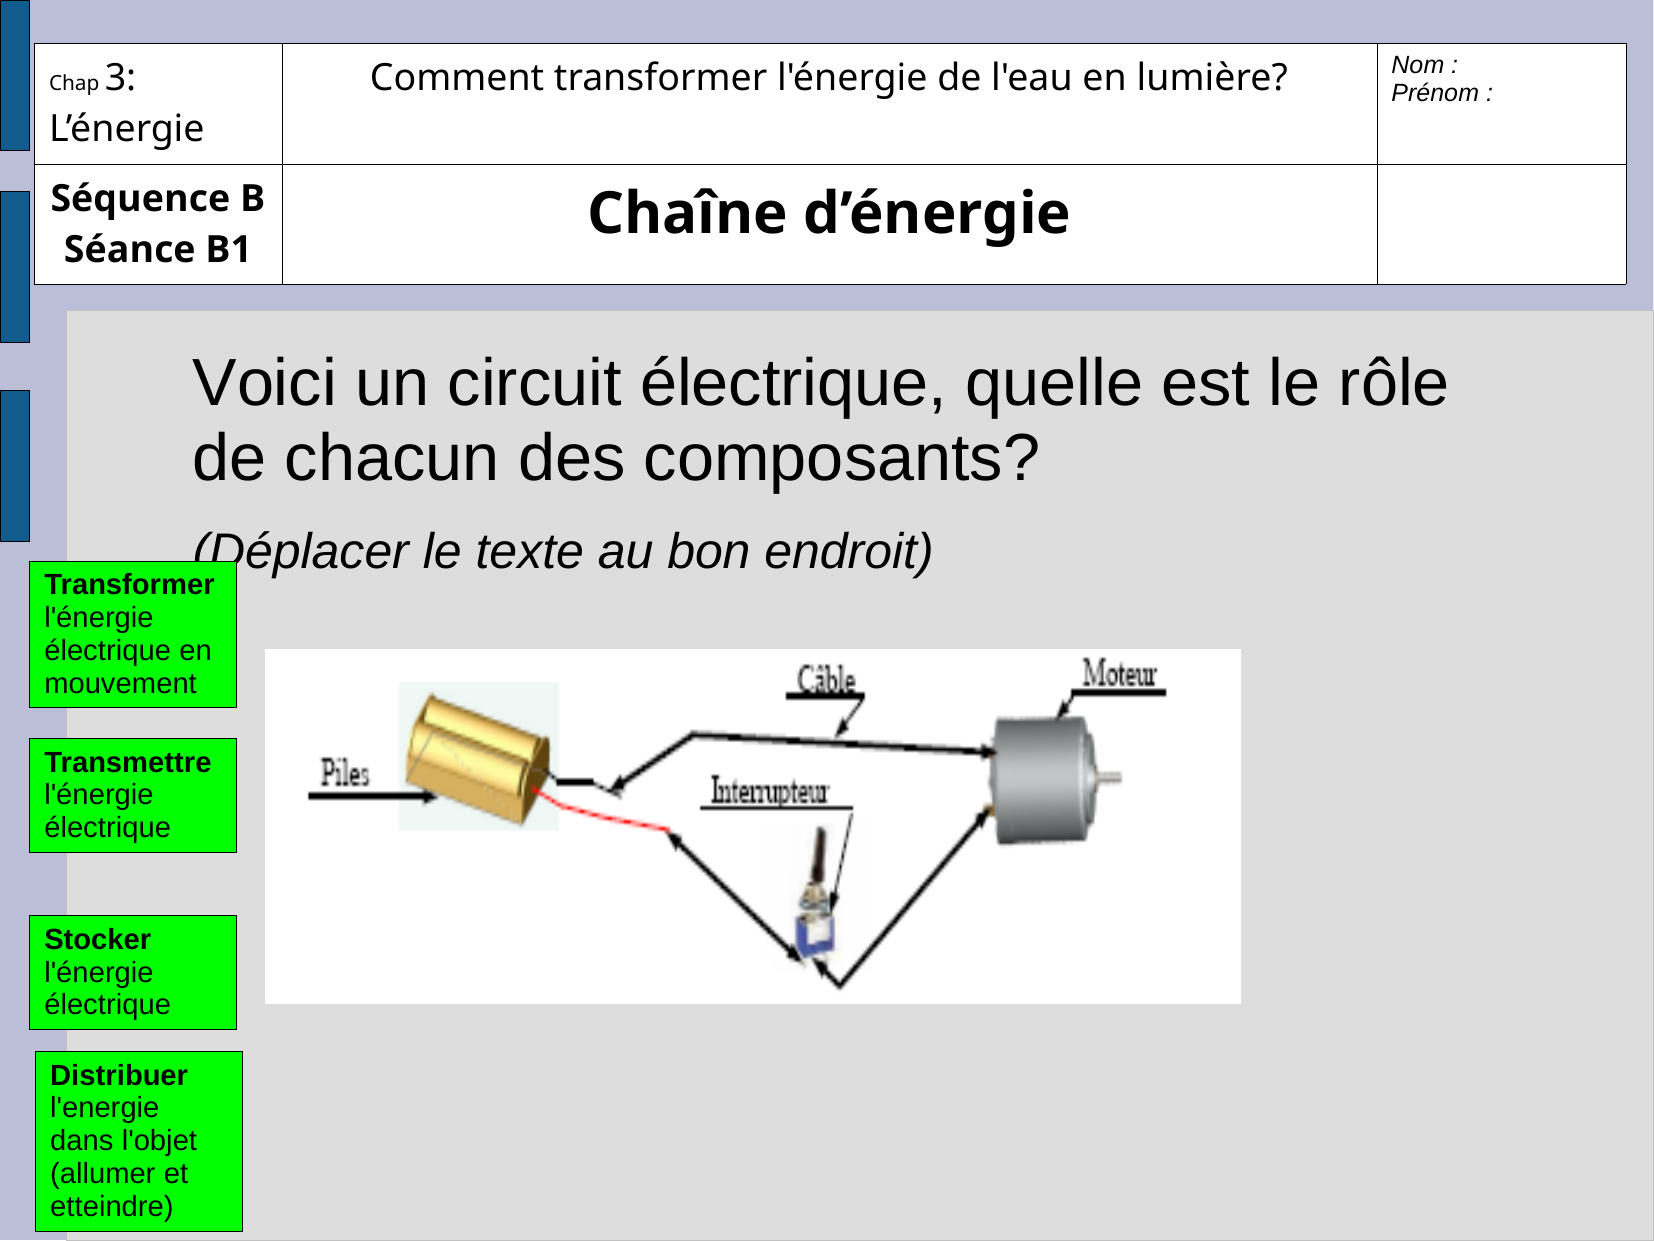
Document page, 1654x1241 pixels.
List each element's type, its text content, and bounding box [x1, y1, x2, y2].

table_cell [1378, 165, 1626, 284]
picture [265, 649, 1241, 1004]
text_box Transformer l'énergie électrique en mouvement [29, 561, 237, 708]
text_box Transmettre l'énergie électrique [29, 738, 237, 853]
title Chaîne d'énergie [121, 285, 1534, 291]
list Voici un circuit électrique, quelle est le rôle de chacun des composants? (Déplacer le texte au bon endroit) [121, 344, 1534, 1112]
table_cell Séquence B Séance B1 [35, 165, 282, 284]
table_cell Chaîne d’énergie [283, 165, 1377, 284]
text_box Stocker l'énergie électrique [29, 915, 237, 1030]
text_box Distribuer l'energie dans l'objet (allumer et etteindre) [35, 1051, 243, 1232]
table_header Chap 3: L’énergie [35, 44, 282, 164]
table_header Comment transformer l'énergie de l'eau en lumière? [283, 44, 1377, 164]
table_header Nom : Prénom : [1378, 44, 1626, 164]
